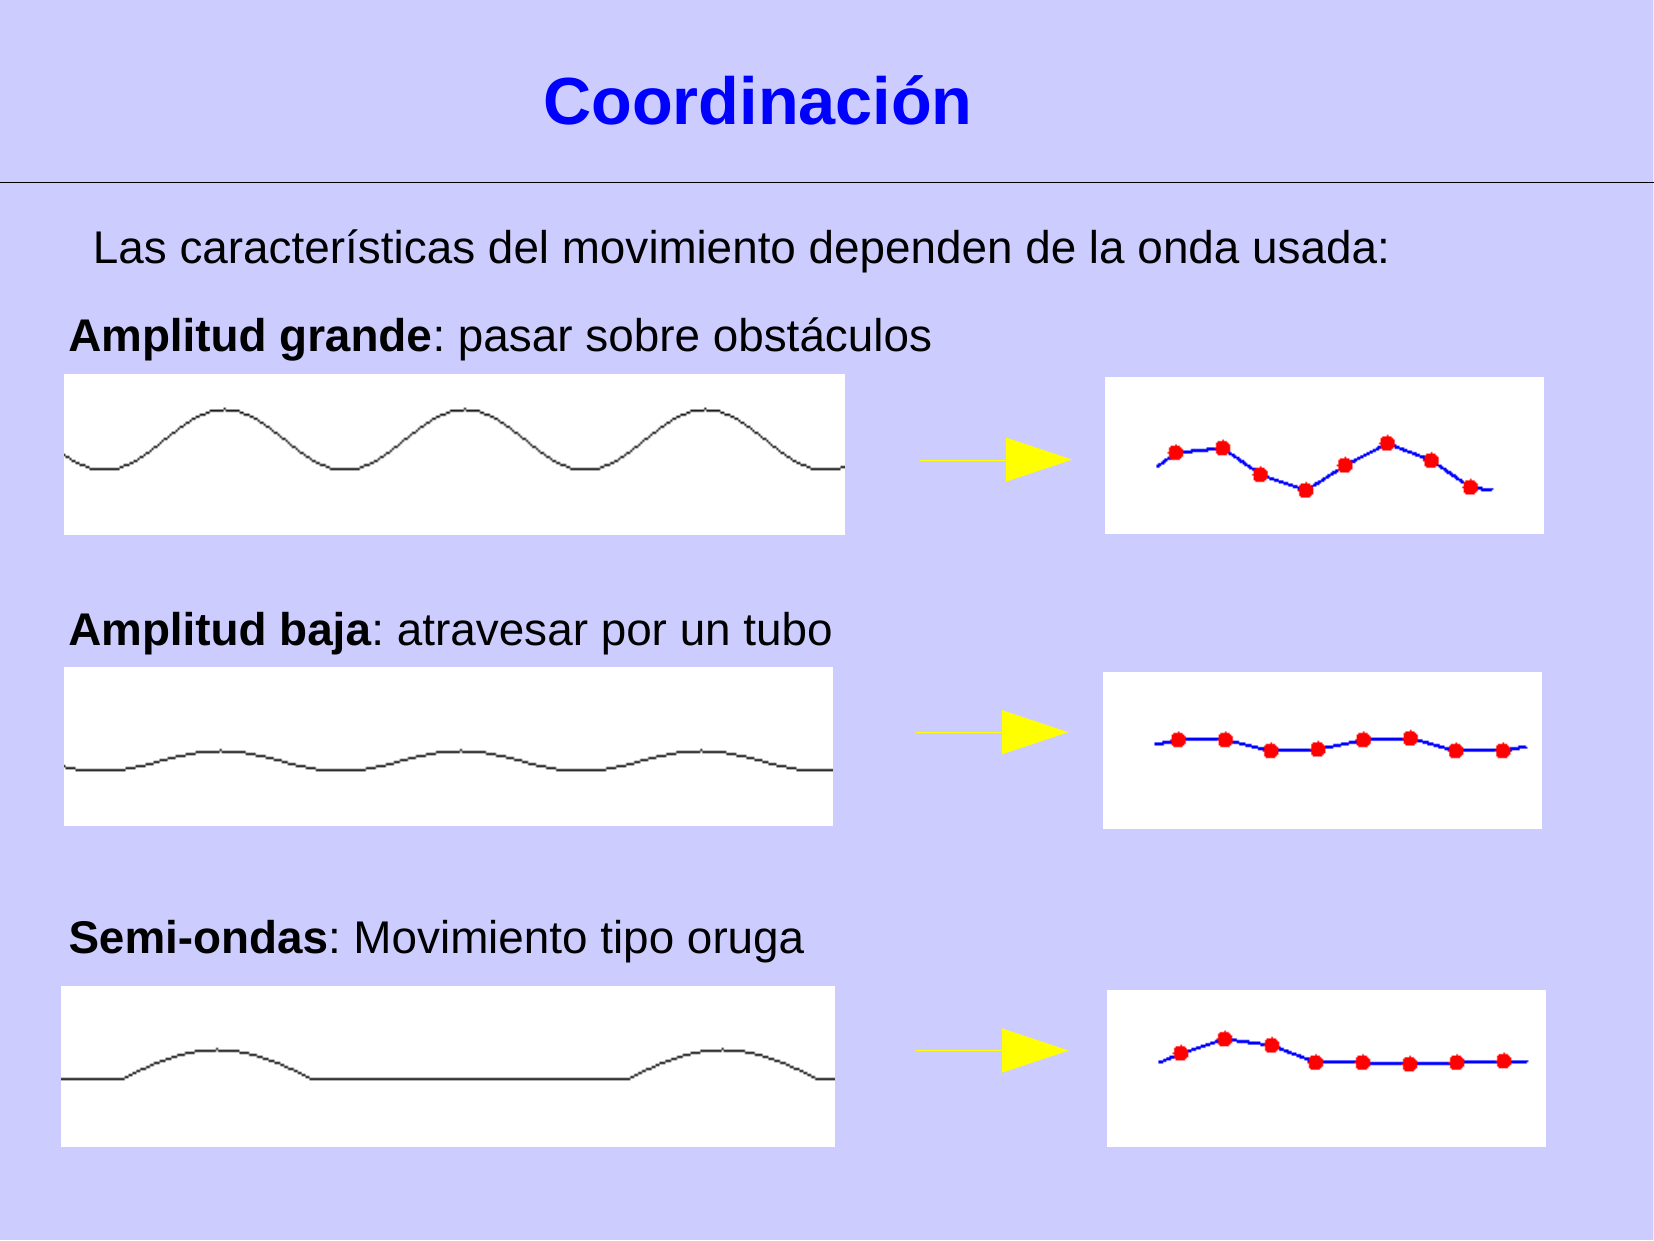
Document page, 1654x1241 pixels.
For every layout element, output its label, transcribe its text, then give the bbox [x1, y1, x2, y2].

title Coordinación [120, 0, 1396, 182]
picture [1107, 990, 1546, 1147]
text_box Las características del movimiento dependen de la onda usada: [80, 222, 1528, 288]
title Coordinación [120, 183, 1396, 191]
text_box Amplitud baja: atravesar por un tubo [68, 603, 819, 655]
picture [64, 374, 845, 535]
picture [61, 986, 835, 1147]
text_box Semi-ondas: Movimiento tipo oruga [68, 912, 791, 964]
picture [1103, 672, 1542, 829]
picture [64, 667, 833, 826]
text_box Amplitud grande: pasar sobre obstáculos [68, 310, 916, 362]
picture [1105, 377, 1544, 535]
